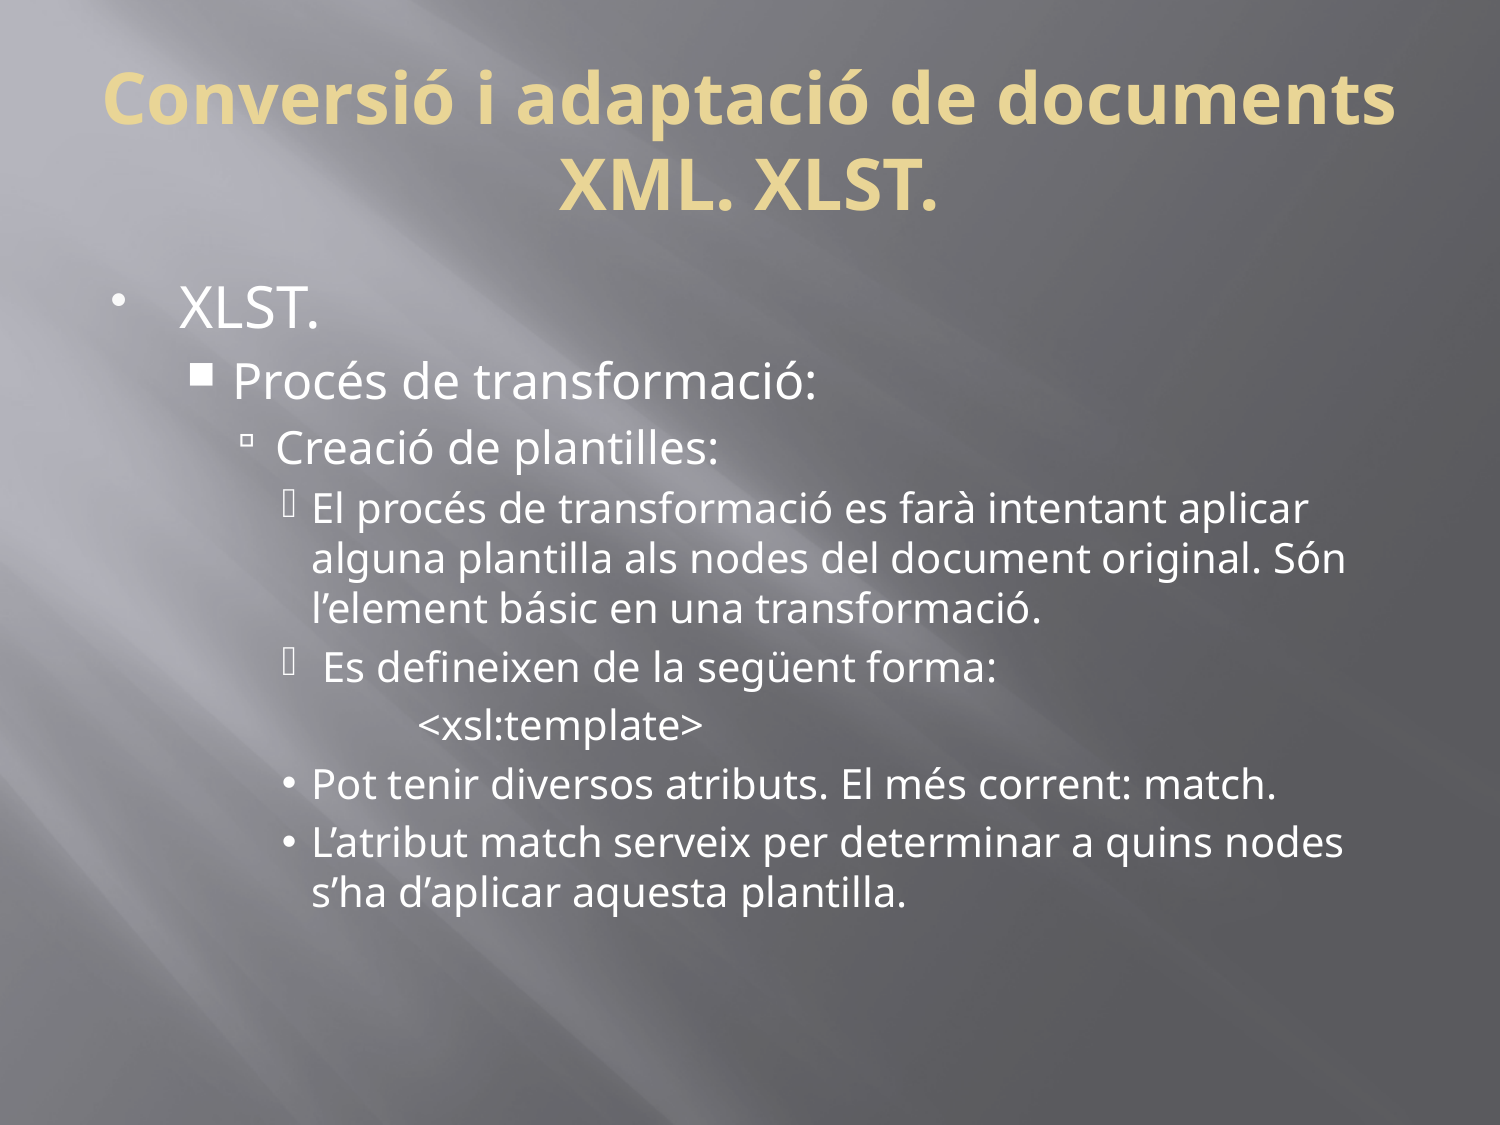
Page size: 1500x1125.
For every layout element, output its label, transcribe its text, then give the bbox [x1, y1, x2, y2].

list XLST. Procés de transformació: Creació de plantilles: El procés de transformació es farà intentant aplicar alguna plantilla als nodes del document original. Són l’element básic en una transformació. Es defineixen de la següent forma: <xsl:template> Pot tenir diversos atributs. El més corrent: match. L’atribut match serveix per determinar a quins nodes s’ha d’aplicar aquesta plantilla. [75, 262, 1425, 1035]
title Conversió i adaptació de documents XML. XLST. [75, 45, 1425, 233]
picture [0, 0, 1500, 1125]
